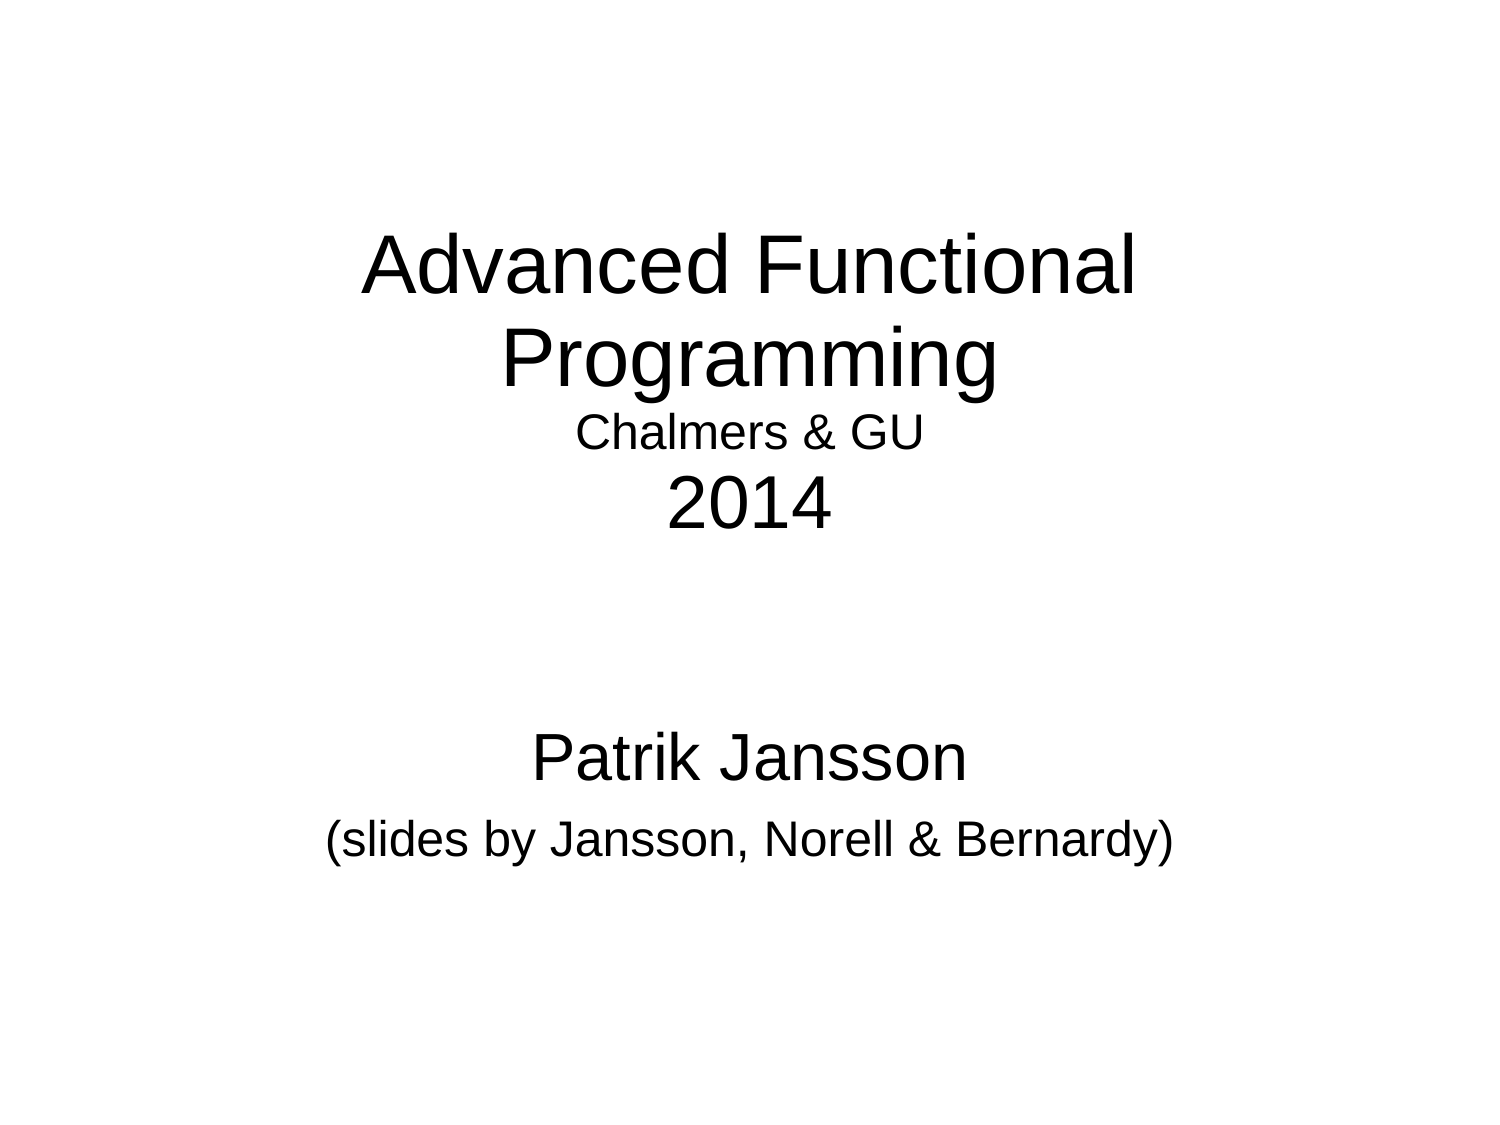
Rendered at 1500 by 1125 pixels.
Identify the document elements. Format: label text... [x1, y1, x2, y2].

title Advanced Functional Programming Chalmers & GU 2014 [112, 162, 1388, 601]
text_box Patrik Jansson (slides by Jansson, Norell & Bernardy) [187, 712, 1313, 898]
